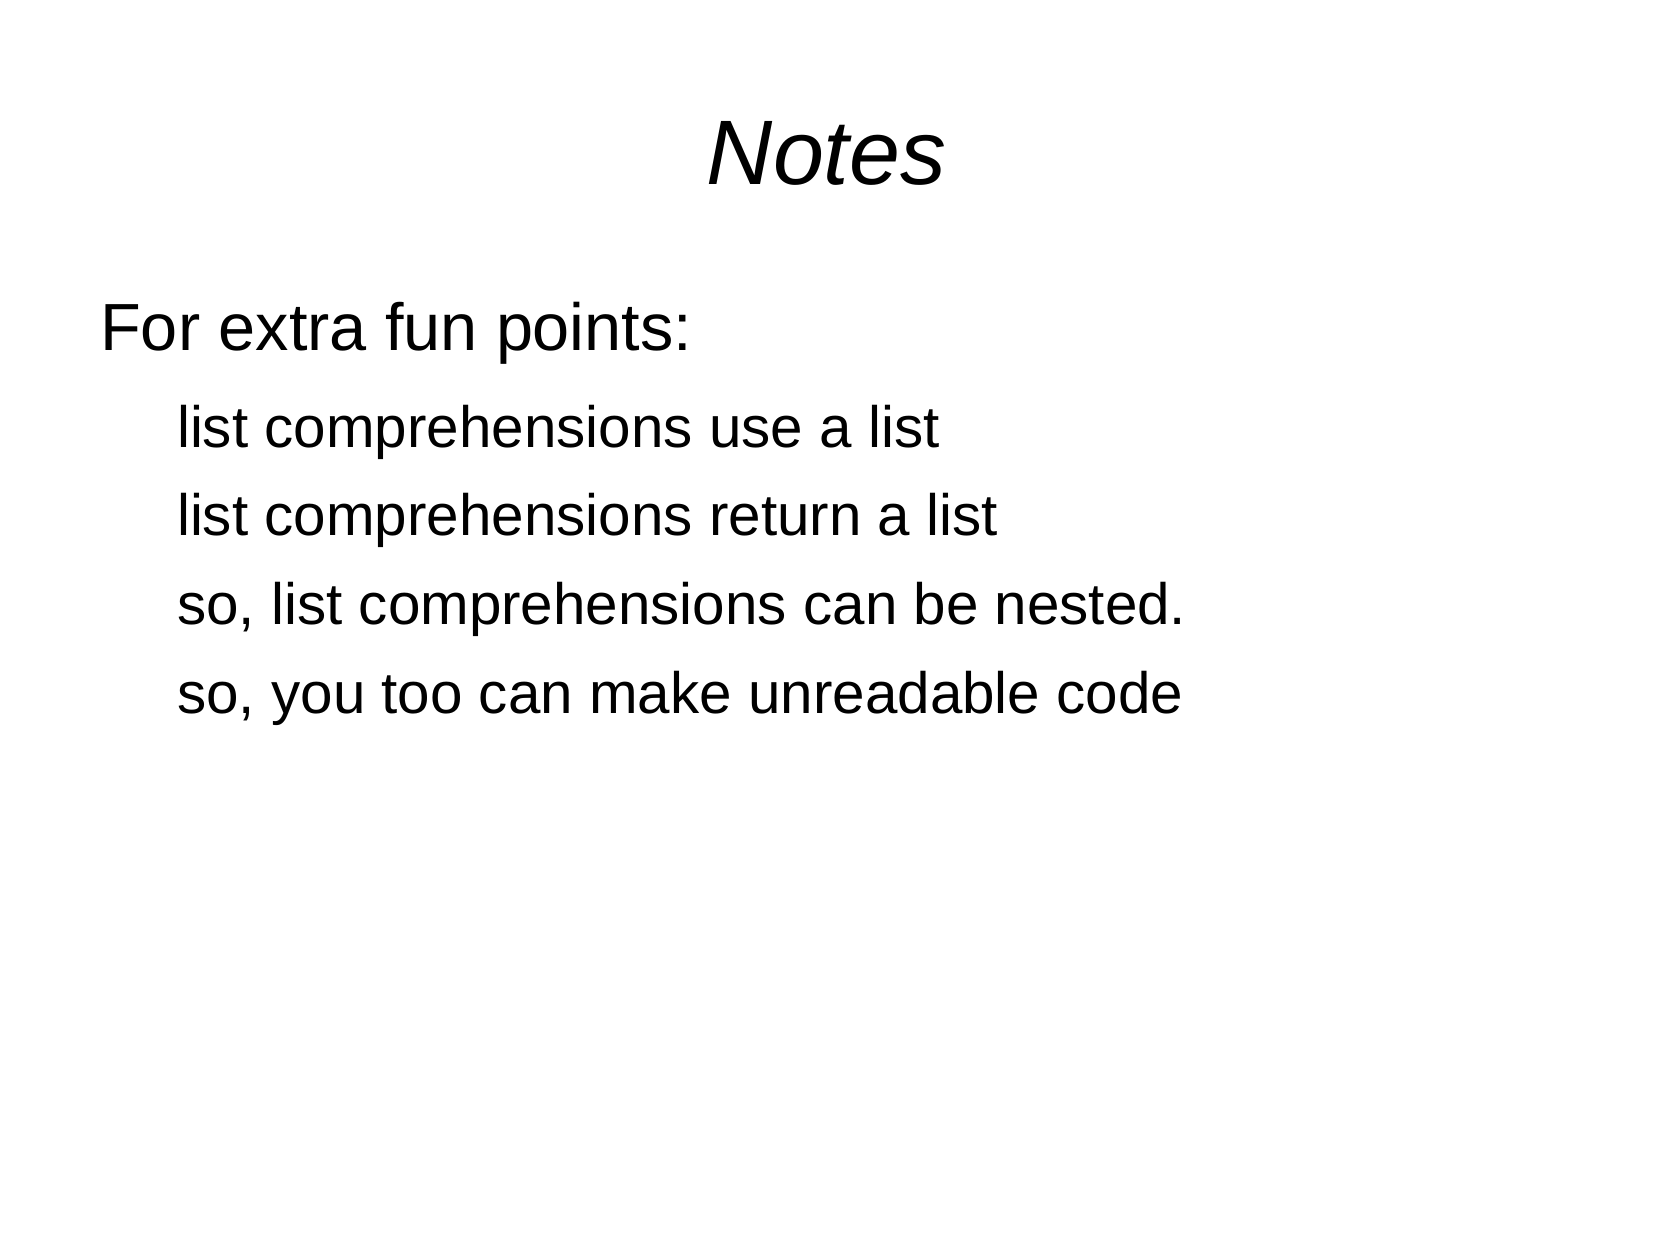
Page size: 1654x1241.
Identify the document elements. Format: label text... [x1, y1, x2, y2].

title Notes [82, 56, 1571, 250]
list For extra fun points: list comprehensions use a list list comprehensions return a list so, list comprehensions can be nested. so, you too can make unreadable code [82, 290, 1571, 1094]
